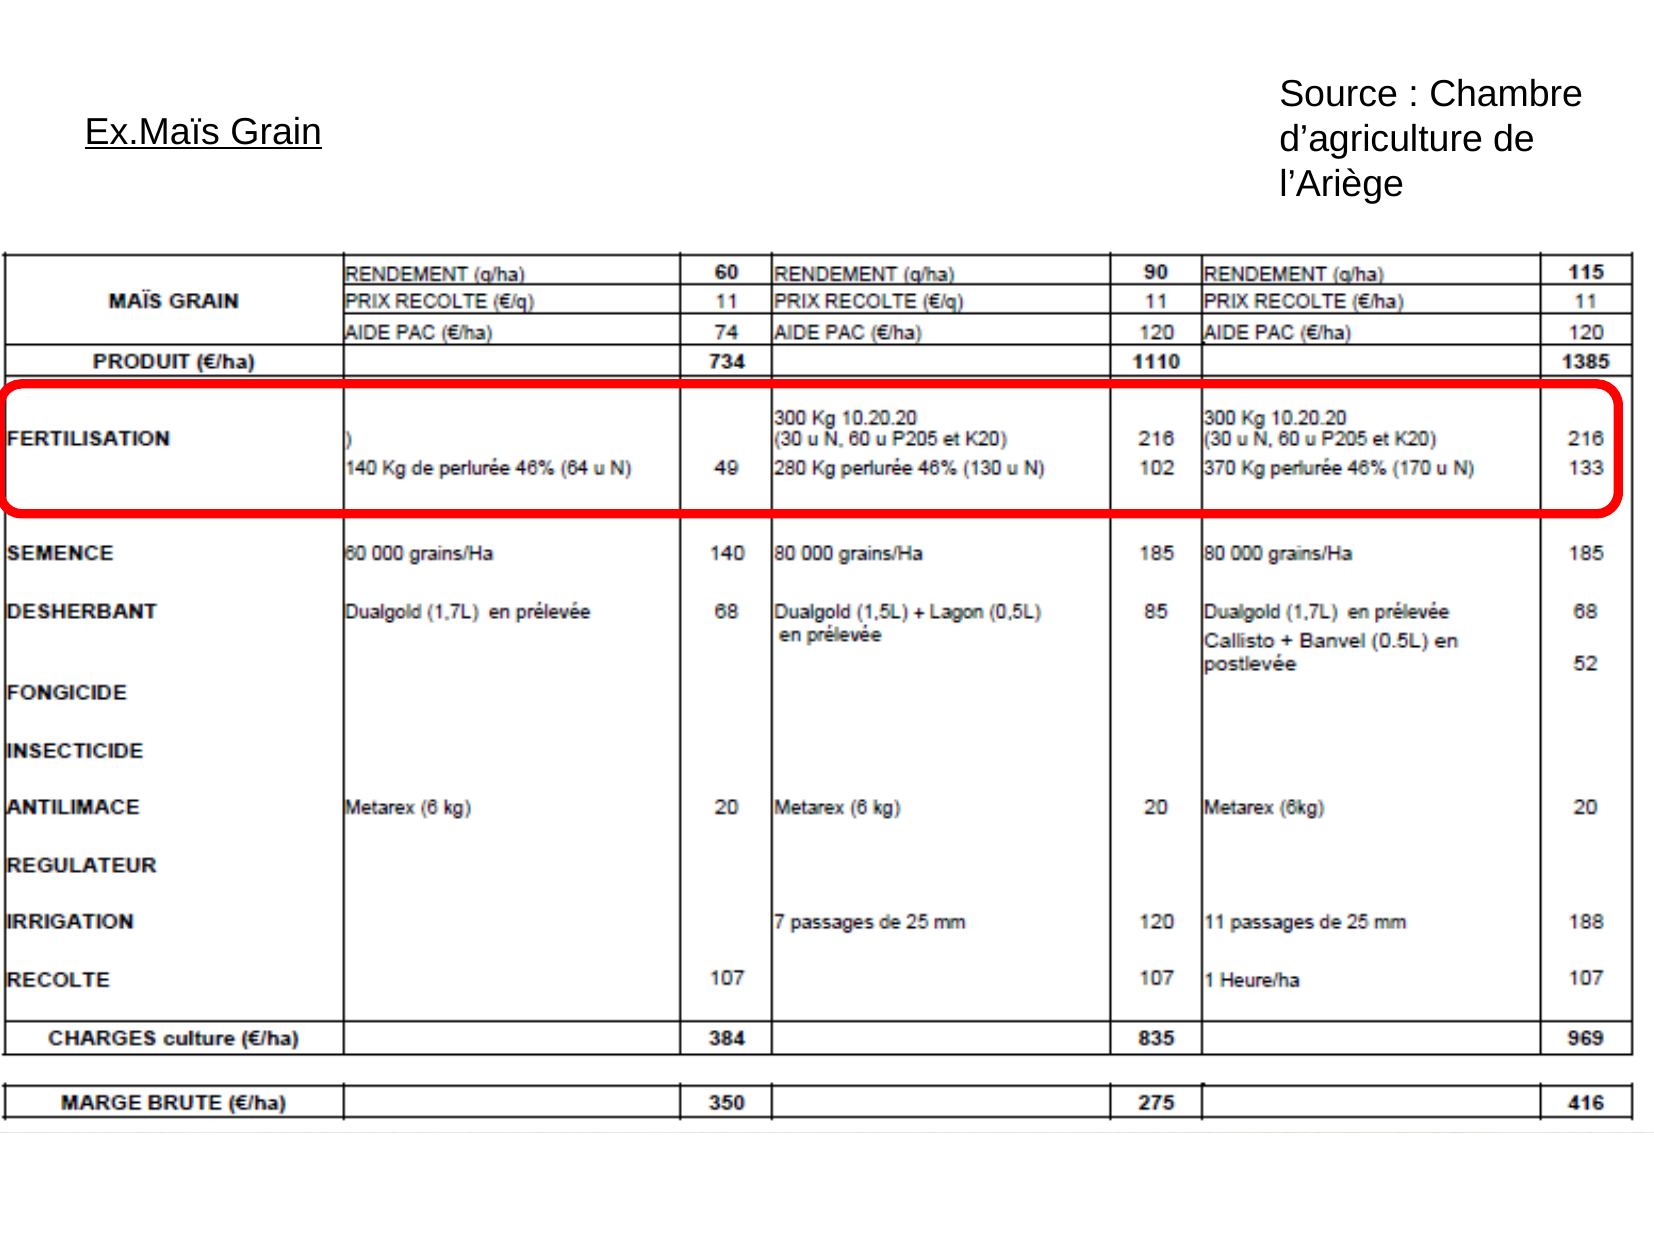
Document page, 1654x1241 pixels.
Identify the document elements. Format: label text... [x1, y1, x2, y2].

title Ex.Maïs Grain [84, 0, 1573, 242]
picture [0, 242, 1654, 1133]
picture [5, 389, 1613, 509]
text_box Source : Chambre d’agriculture de l’Ariège [1262, 60, 1654, 212]
